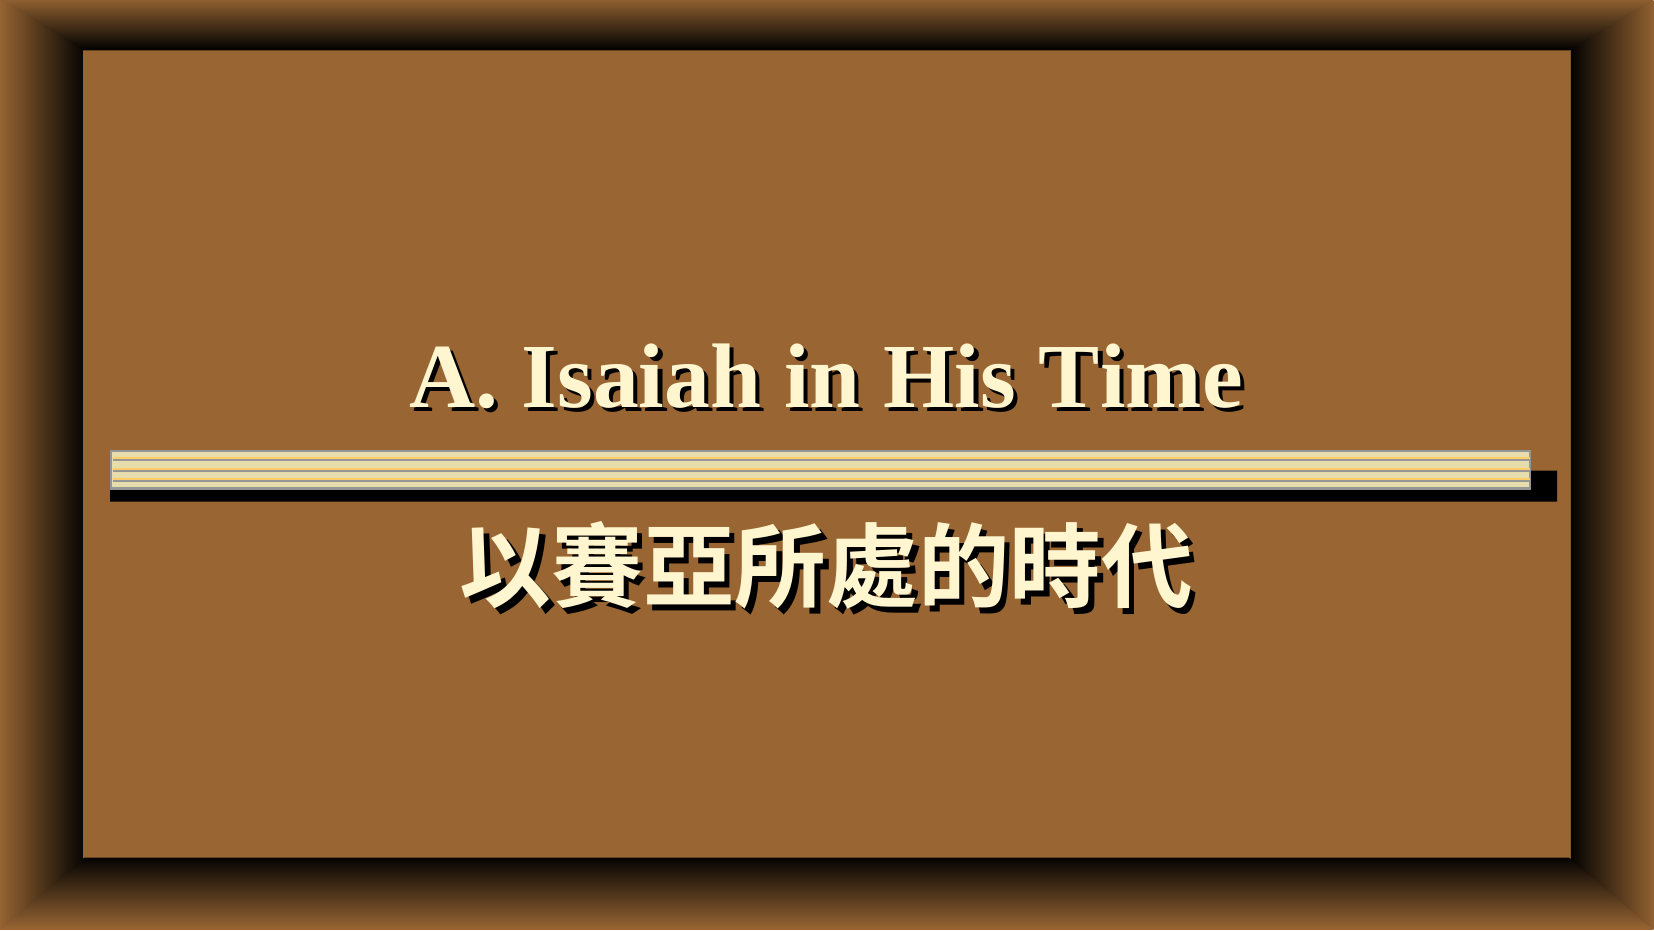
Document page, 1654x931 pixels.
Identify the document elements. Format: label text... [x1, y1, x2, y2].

title A. Isaiah in His Time 以賽亞所處的時代 [124, 283, 1530, 619]
